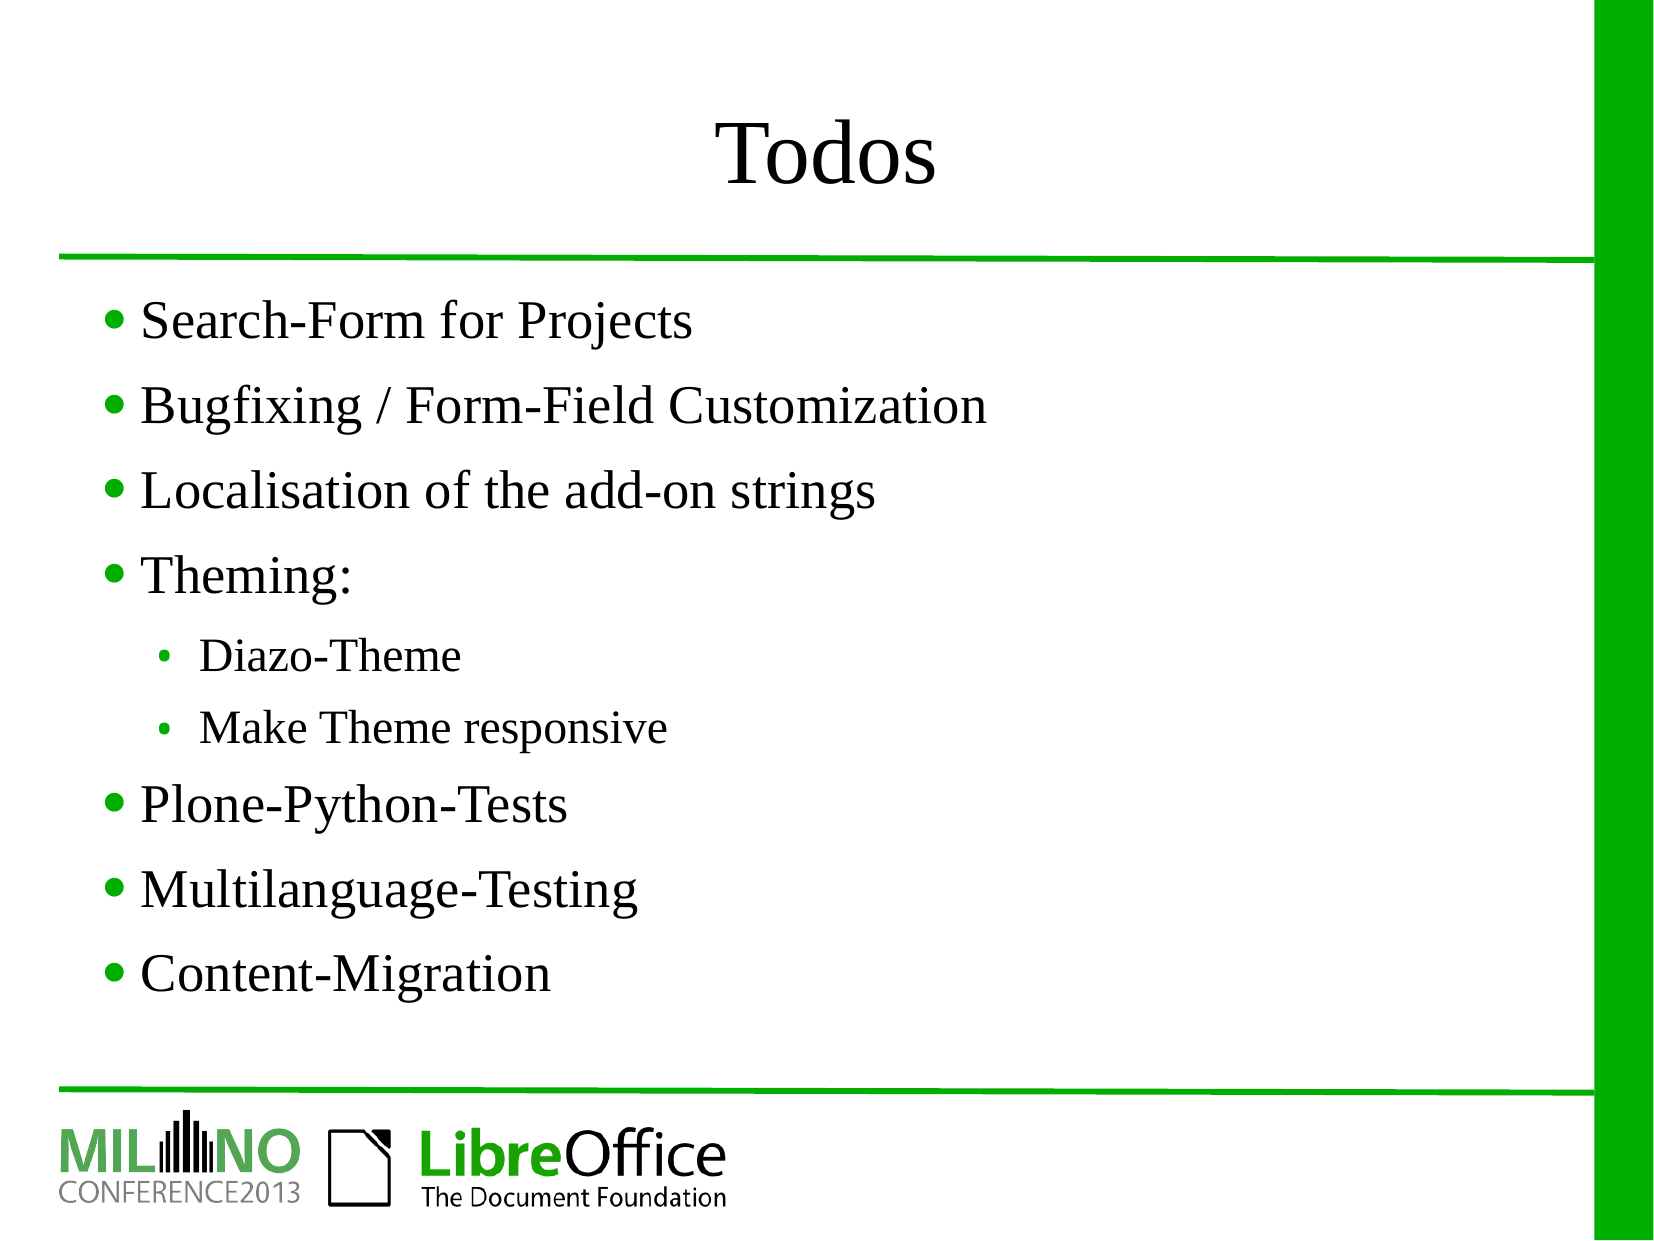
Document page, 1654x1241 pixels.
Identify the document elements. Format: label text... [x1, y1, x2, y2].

title Todos [82, 49, 1571, 257]
picture [59, 1092, 756, 1241]
list Search-Form for Projects Bugfixing / Form-Field Customization Localisation of the add-on strings Theming: Diazo-Theme Make Theme responsive Plone-Python-Tests Multilanguage-Testing Content-Migration [82, 290, 1571, 1010]
